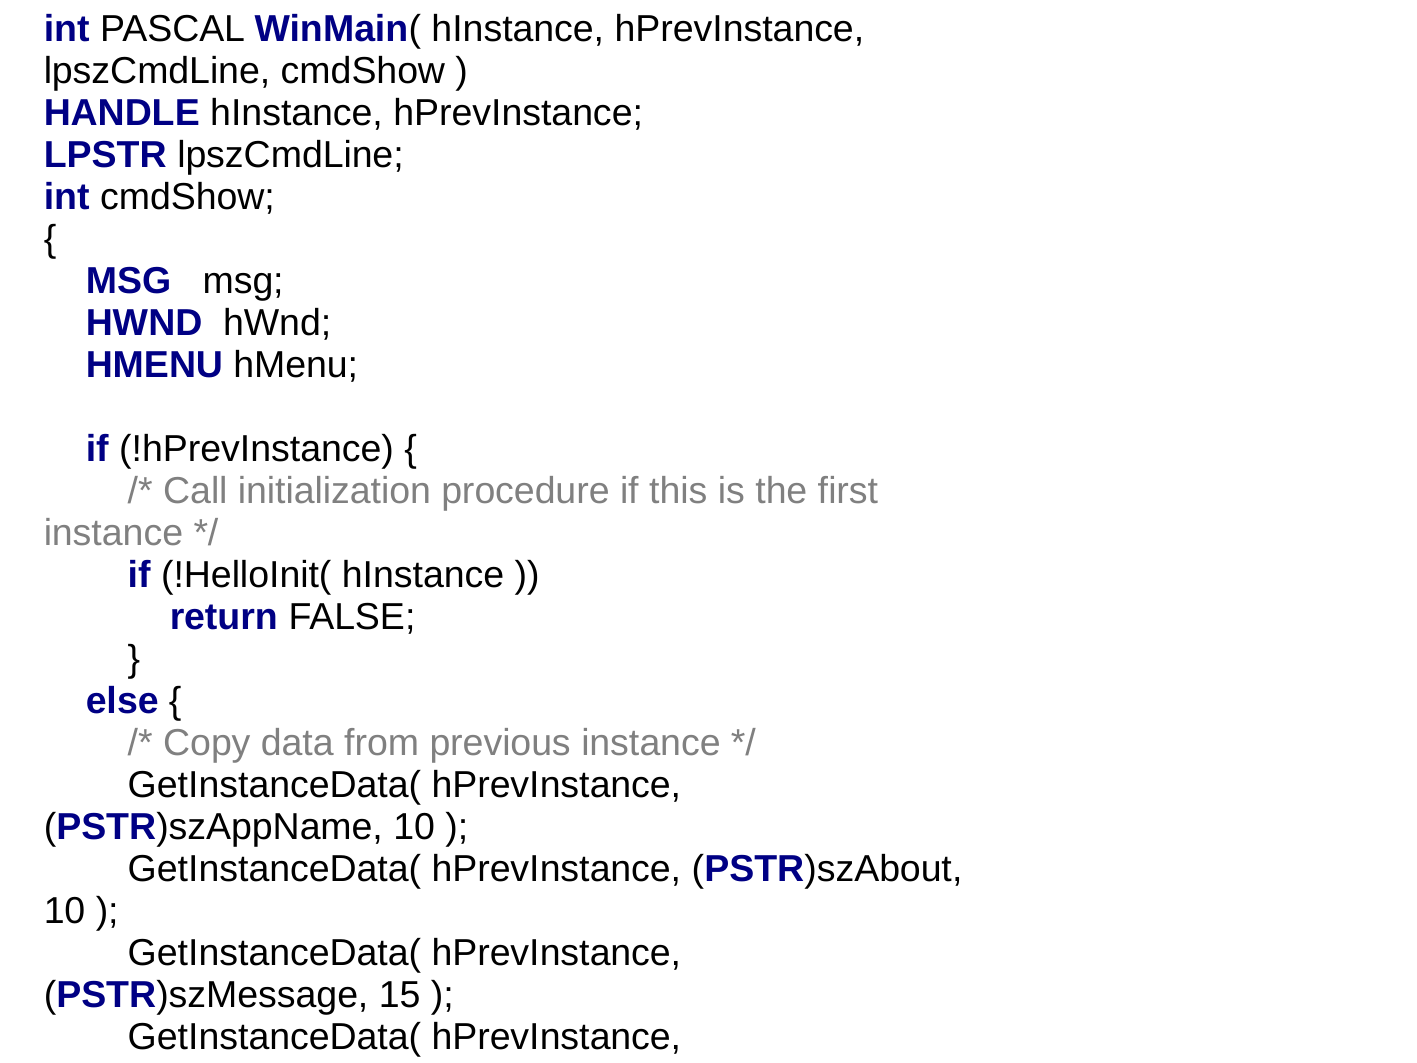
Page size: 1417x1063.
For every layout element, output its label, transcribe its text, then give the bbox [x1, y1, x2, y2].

text_box int PASCAL WinMain( hInstance, hPrevInstance, lpszCmdLine, cmdShow ) HANDLE hInstance, hPrevInstance; LPSTR lpszCmdLine; int cmdShow; { MSG msg; HWND hWnd; HMENU hMenu; if (!hPrevInstance) { /* Call initialization procedure if this is the first instance */ if (!HelloInit( hInstance )) return FALSE; } else { /* Copy data from previous instance */ GetInstanceData( hPrevInstance, (PSTR)szAppName, 10 ); GetInstanceData( hPrevInstance, (PSTR)szAbout, 10 ); GetInstanceData( hPrevInstance, (PSTR)szMessage, 15 ); GetInstanceData( hPrevInstance, (PSTR)&MessageLength, sizeof(int) ); } hWnd = CreateWindow((LPSTR)szAppName, (LPSTR)szMessage, WS_TILEDWINDOW, 0, /* x - ignored for tiled windows */ 0, /* y - ignored for tiled windows */ 0, /* cx - ignored for tiled windows */ 0, /* cy - ignored for tiled windows */ (HWND)NULL, /* no parent */ (HMENU)NULL, /* use class menu */ (HANDLE)hInstance, /* handle to window instance */ (LPSTR)NULL /* no params to pass on */ ); /* Save instance handle for DialogBox */ hInst = hInstance; /* Bind callback function with module instance */ lpprocAbout = MakeProcInstance( (FARPROC)About, hInstance ); [28, 0, 1009, 1011]
